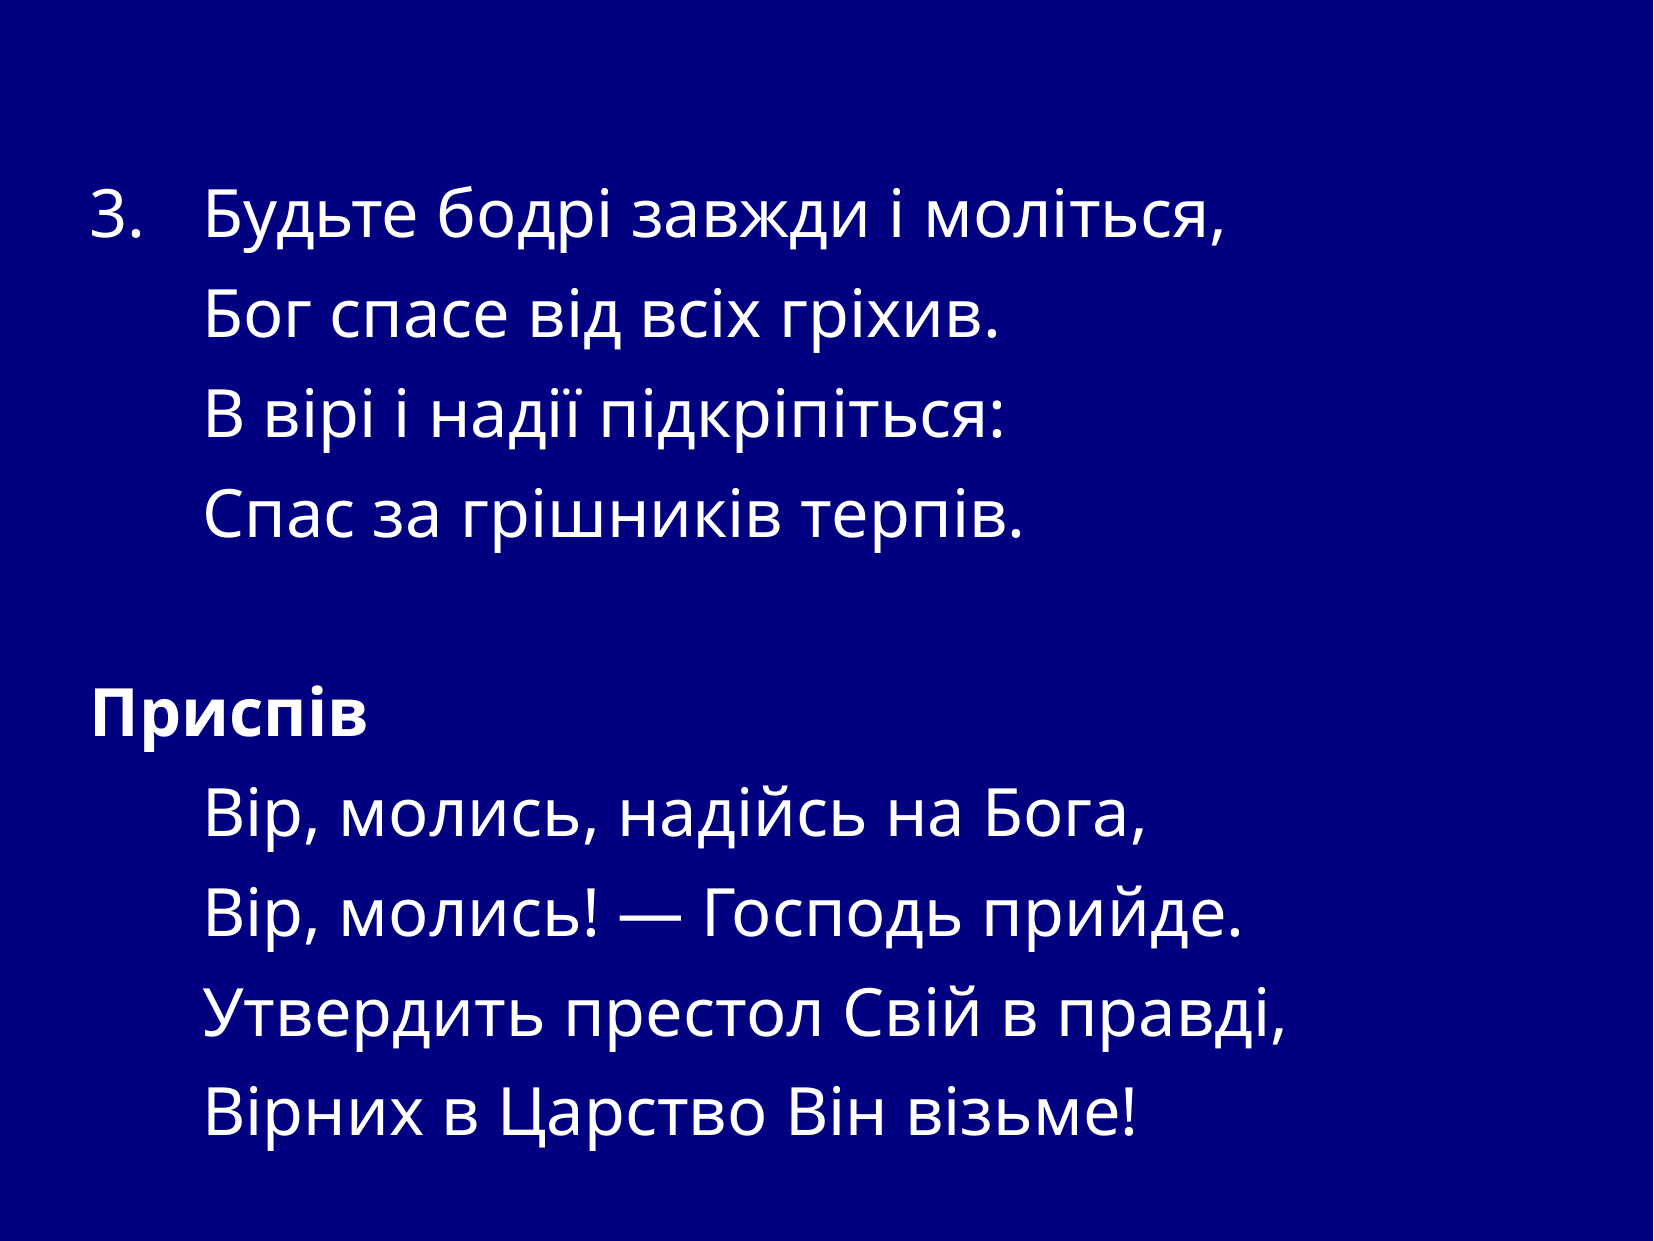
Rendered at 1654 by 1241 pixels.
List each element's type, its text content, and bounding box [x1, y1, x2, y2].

text_box 3. Будьте бодрі завжди і моліться, Бог спасе від всіх гріхив. В вірі і надії підкріпіться: Спас за грішників терпів. Приспів Вір, молись, надійсь на Бога, Вір, молись! ― Господь прийде. Утвердить престол Свій в правді, Вірних в Царство Він візьме! [75, 150, 1576, 1163]
